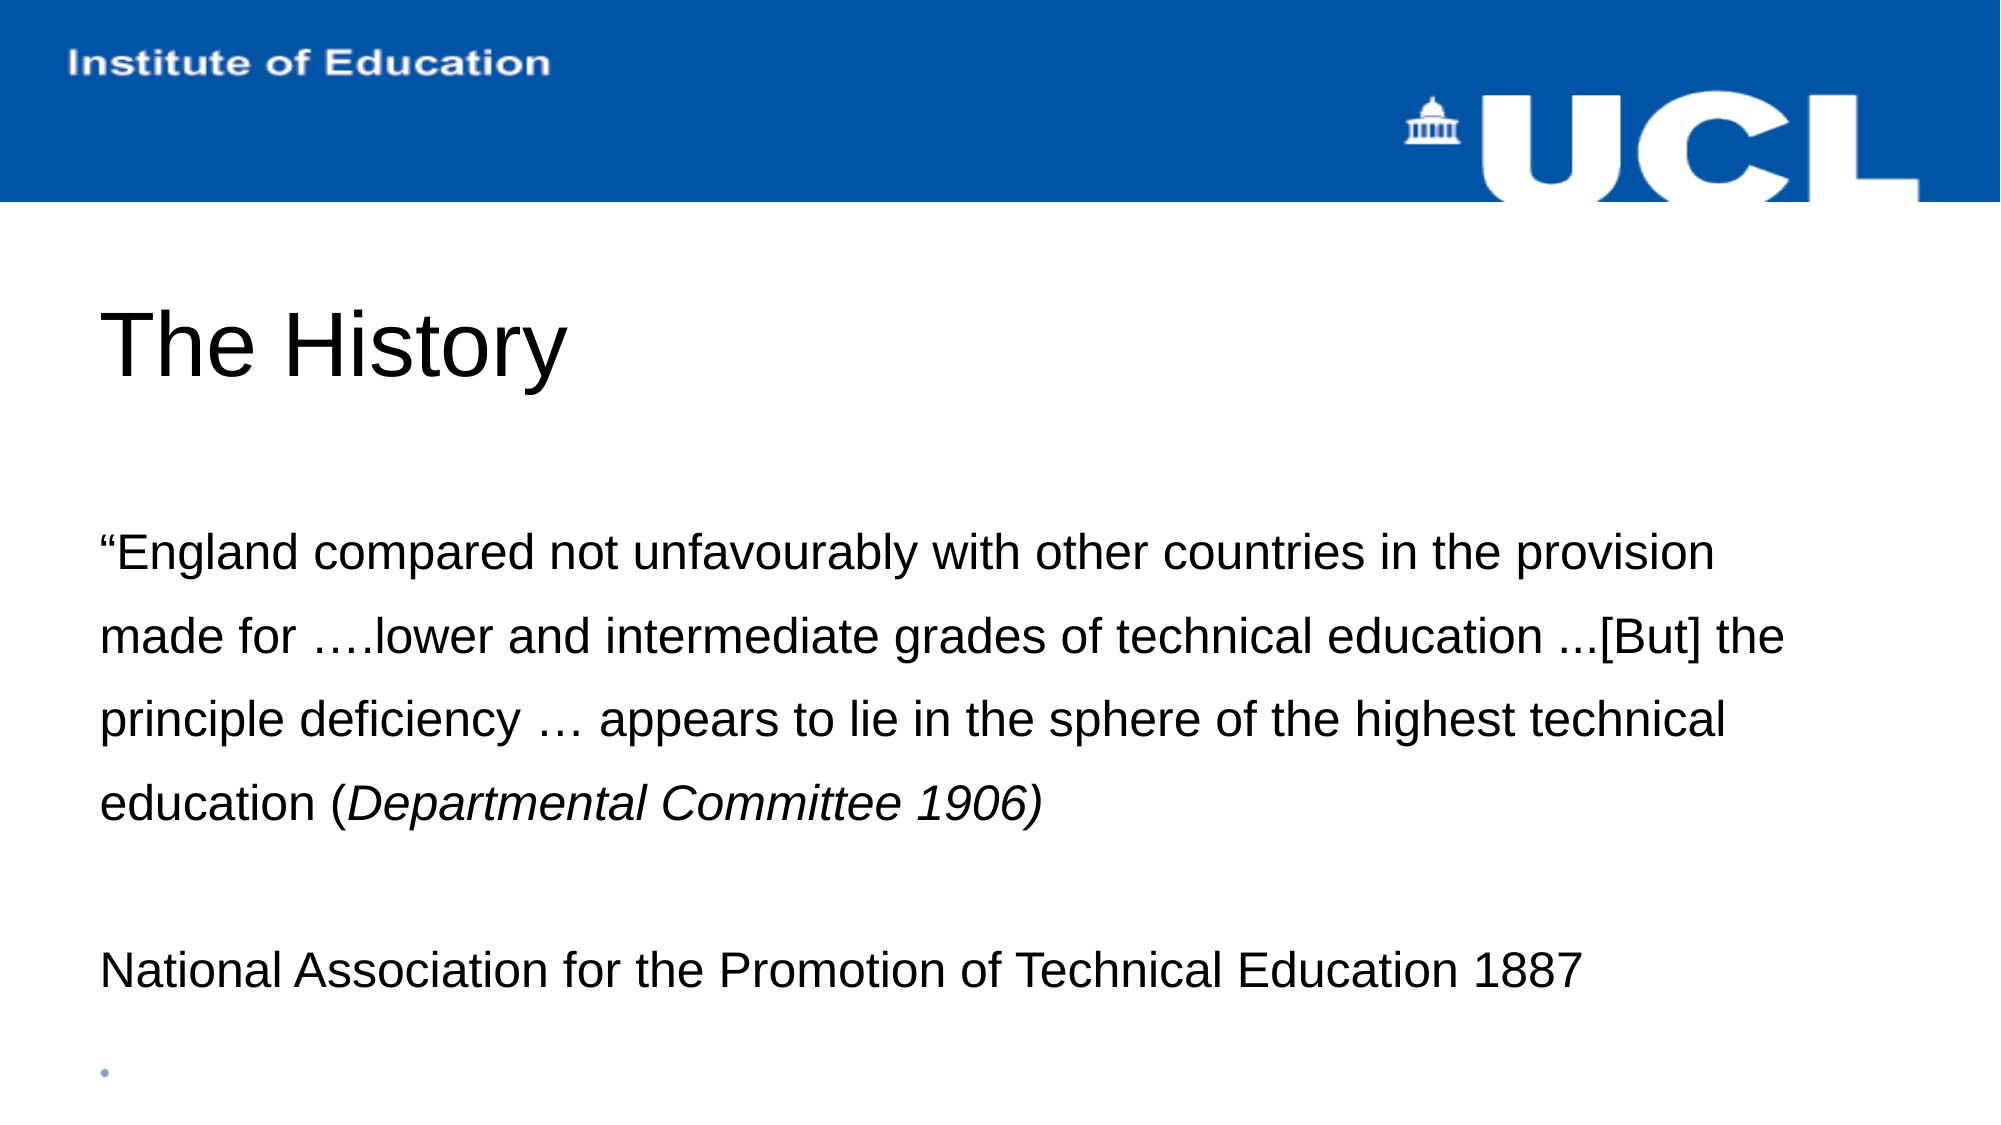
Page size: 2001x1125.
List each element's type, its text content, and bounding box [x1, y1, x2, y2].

text_box “England compared not unfavourably with other countries in the provision made for ….lower and intermediate grades of technical education ...[But] the principle deficiency … appears to lie in the sphere of the highest technical education (Departmental Committee 1906) National Association for the Promotion of Technical Education 1887 [84, 488, 1814, 1118]
text_box The History [84, 286, 1473, 404]
